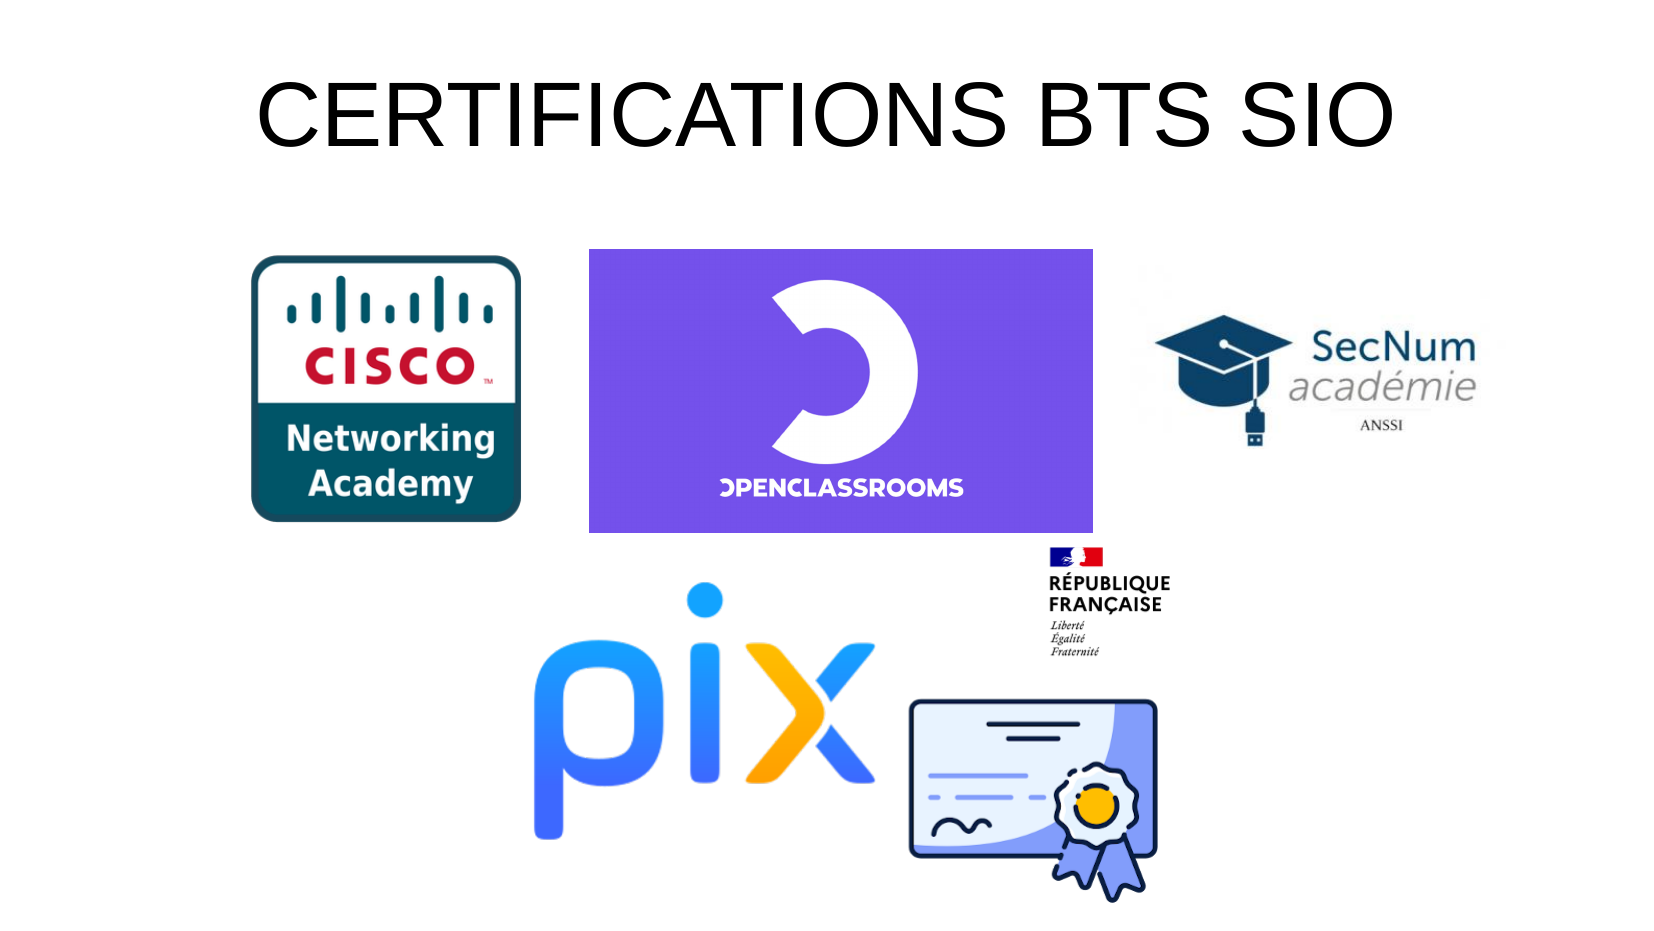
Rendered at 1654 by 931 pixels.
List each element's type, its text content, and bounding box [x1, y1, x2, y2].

picture [177, 230, 1182, 916]
picture [1130, 265, 1506, 475]
title CERTIFICATIONS BTS SIO [82, 37, 1571, 193]
